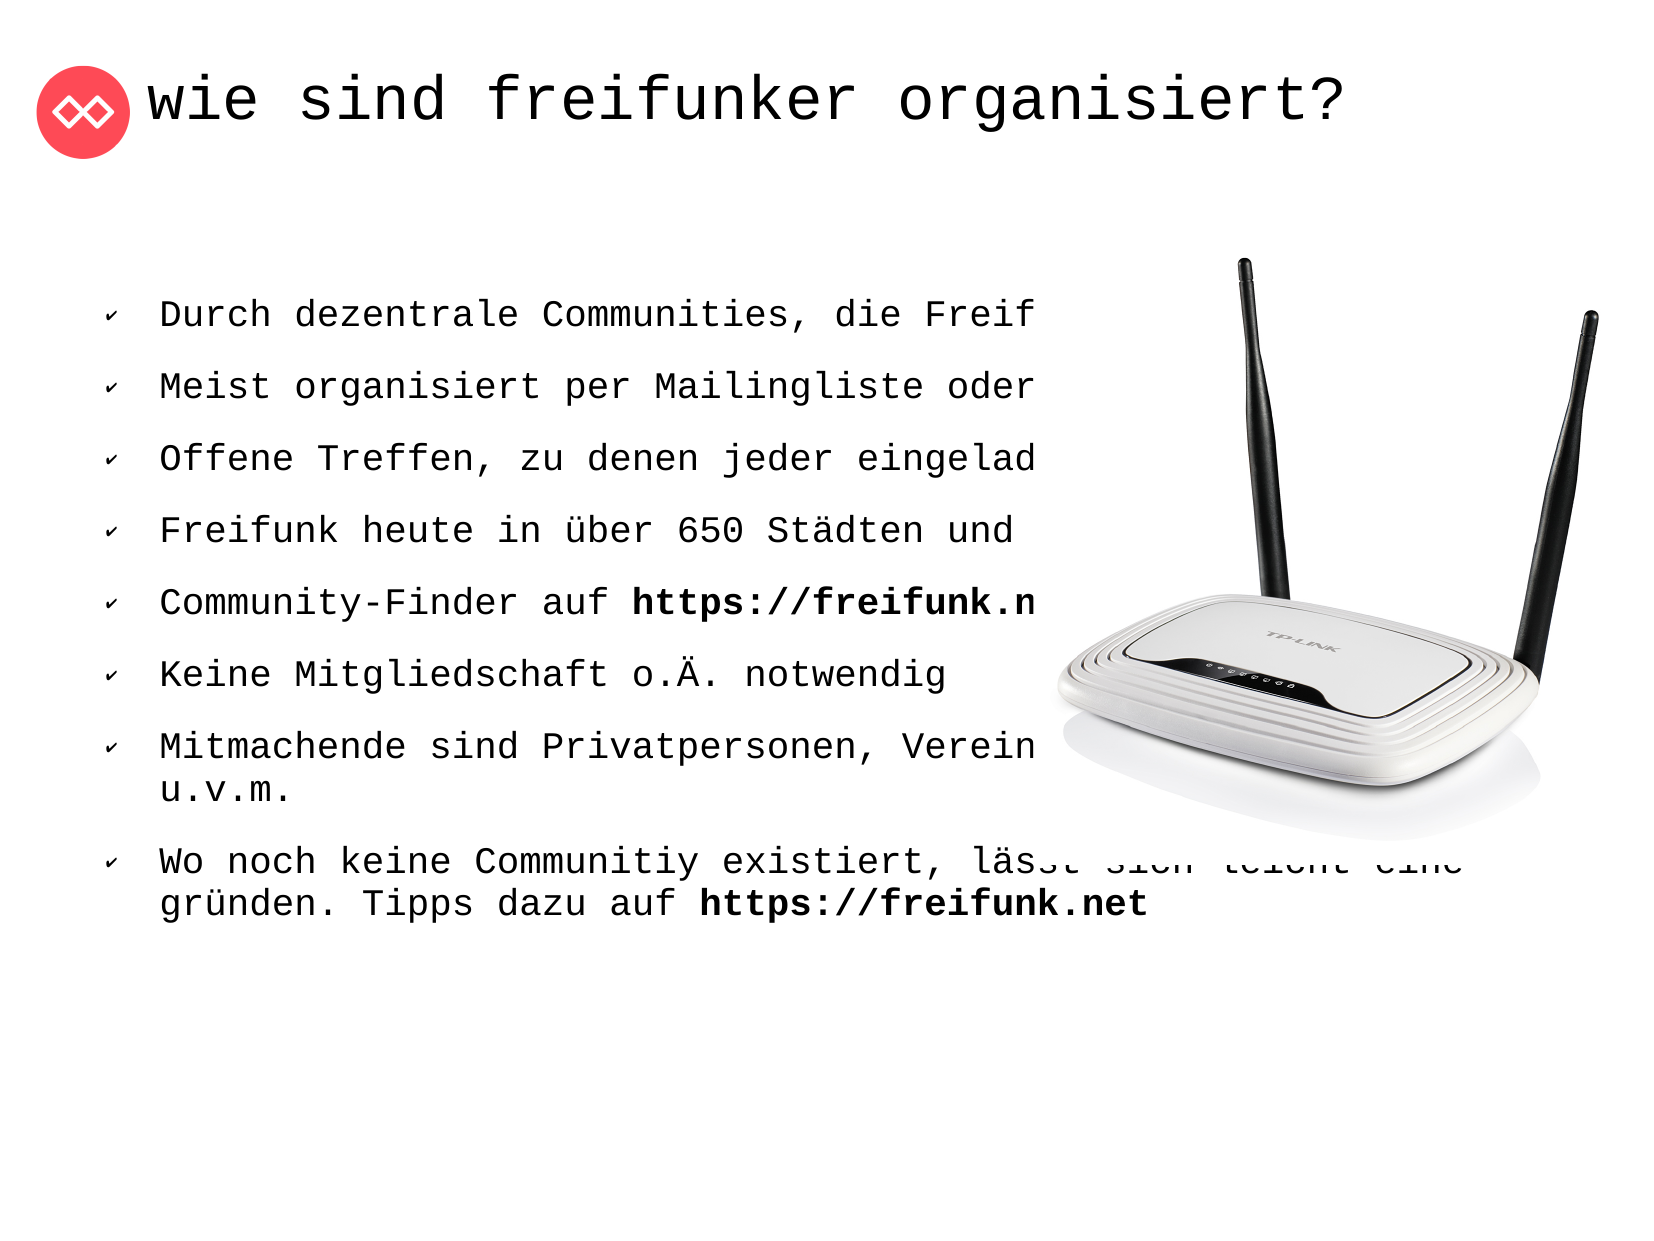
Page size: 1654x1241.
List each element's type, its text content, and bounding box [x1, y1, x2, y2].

title wie sind freifunker organisiert? [147, 0, 1636, 207]
list Durch dezentrale Communities, die Freifunk lokal aufbauen Meist organisiert per Mailingliste oder Forum Offene Treffen, zu denen jeder eingeladen ist Freifunk heute in über 650 Städten und Gemeinden Community-Finder auf https://freifunk.net Keine Mitgliedschaft o.Ä. notwendig Mitmachende sind Privatpersonen, Vereine, Firmen, Kommunen u.v.m. Wo noch keine Communitiy existiert, lässt sich leicht eine gründen. Tipps dazu auf https://freifunk.net [88, 295, 1595, 1123]
picture [1033, 236, 1617, 865]
picture [17, 46, 147, 178]
